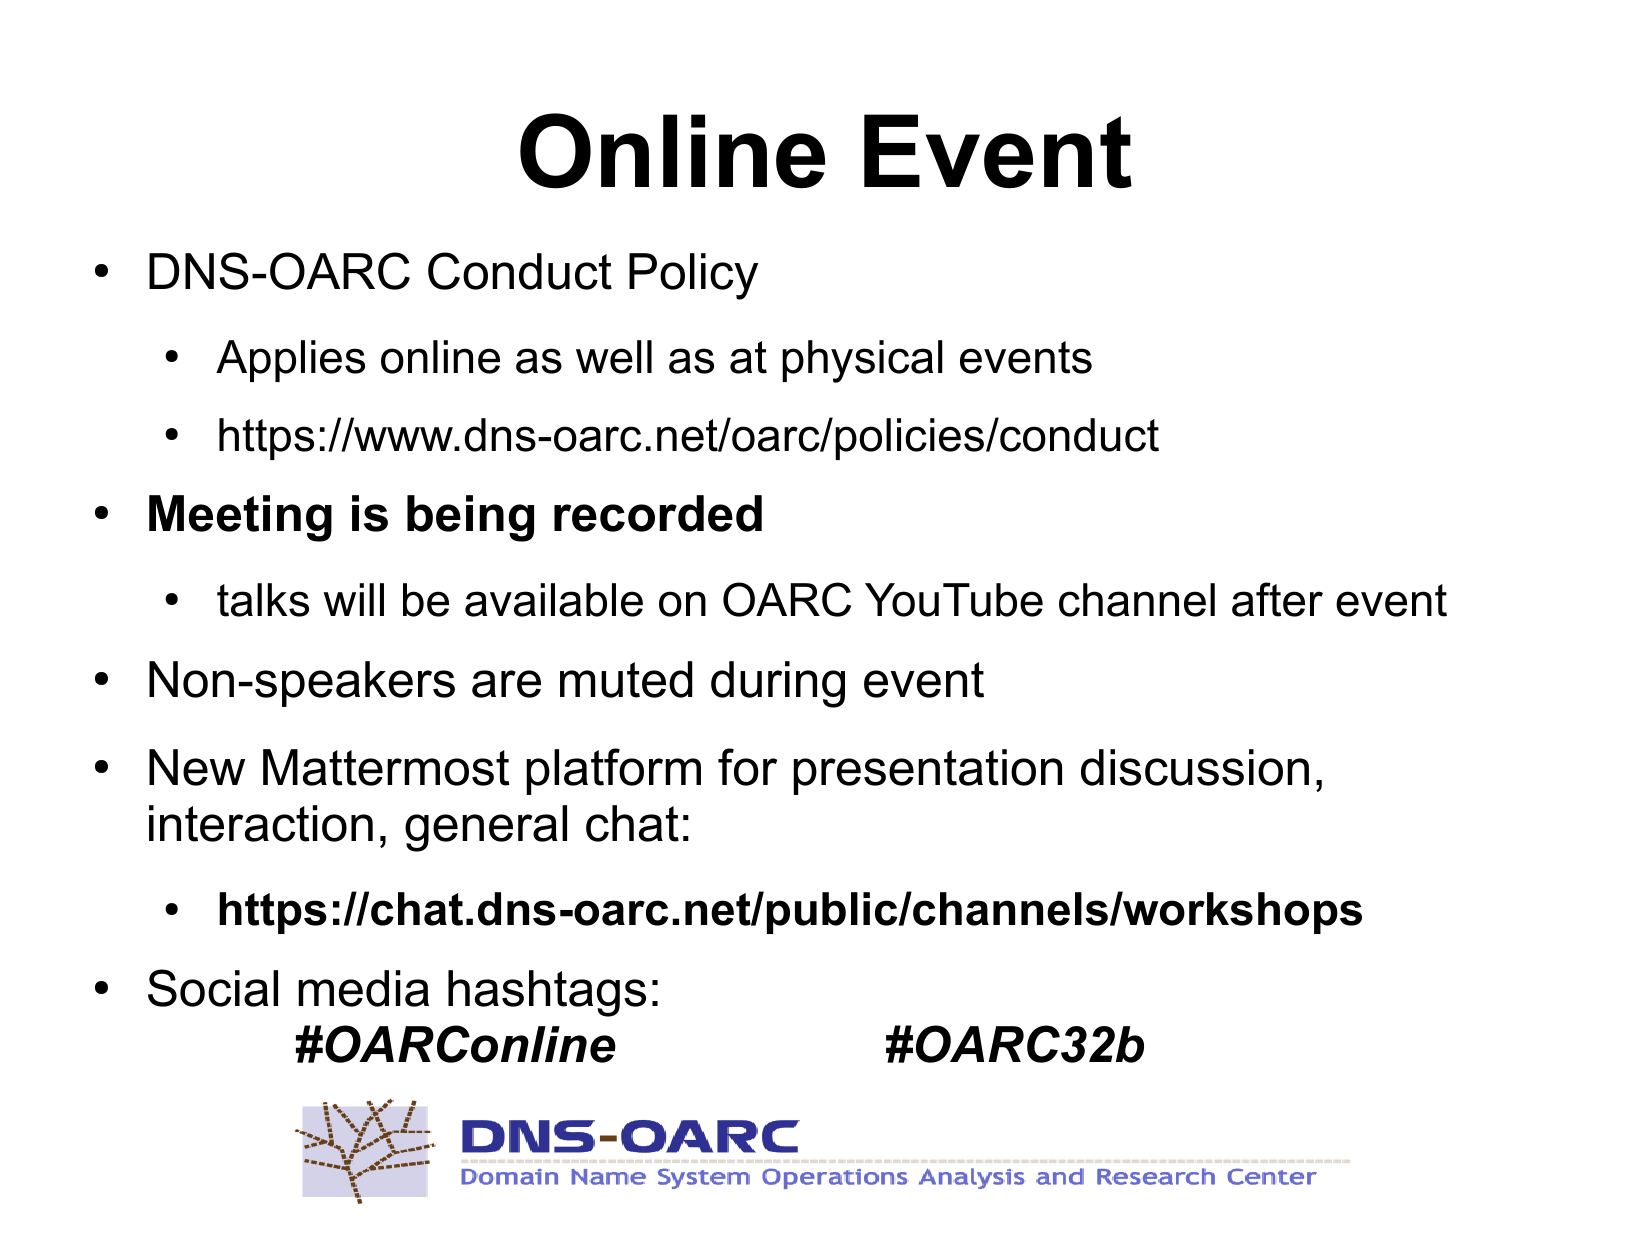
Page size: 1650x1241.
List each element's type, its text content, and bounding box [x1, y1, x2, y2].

picture [235, 1092, 1385, 1211]
list DNS-OARC Conduct Policy Applies online as well as at physical events https://www.dns-oarc.net/oarc/policies/conduct Meeting is being recorded talks will be available on OARC YouTube channel after event Non-speakers are muted during event New Mattermost platform for presentation discussion, interaction, general chat: https://chat.dns-oarc.net/public/channels/workshops Social media hashtags: #OARConline #OARC32b [75, 244, 1576, 964]
title Online Event [82, 49, 1568, 244]
